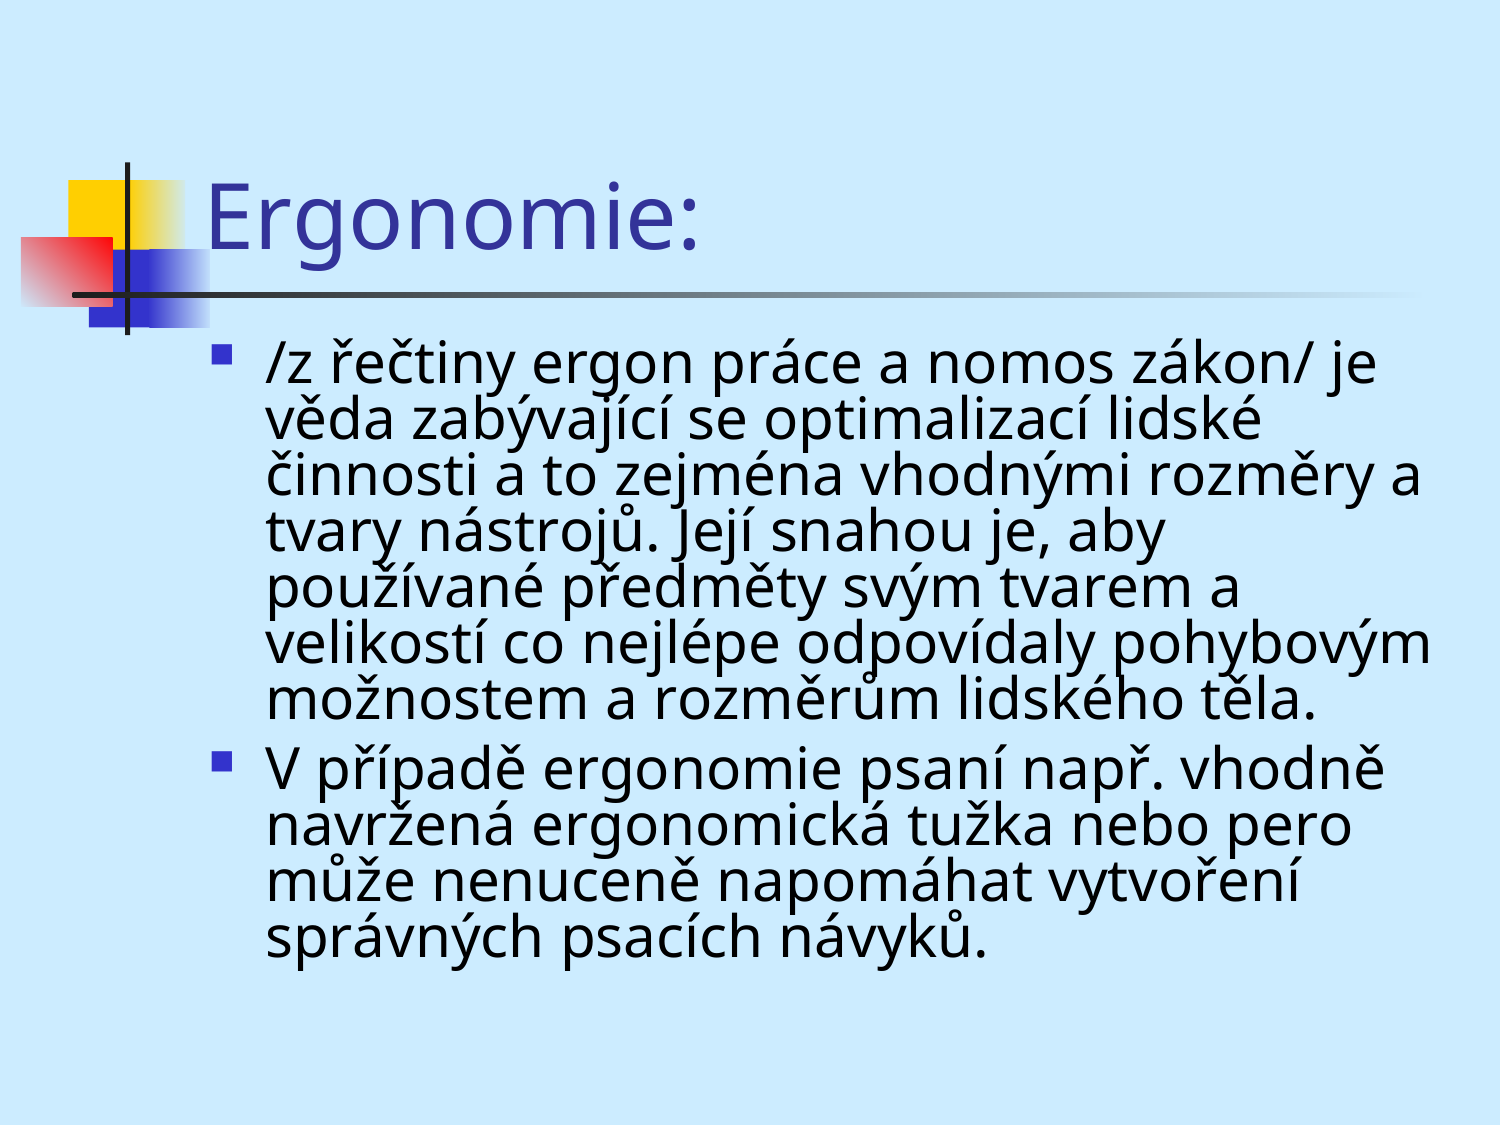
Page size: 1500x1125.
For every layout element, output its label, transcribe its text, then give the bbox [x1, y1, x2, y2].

list /z řečtiny ergon práce a nomos zákon/ je věda zabývající se optimalizací lidské činnosti a to zejména vhodnými rozměry a tvary nástrojů. Její snahou je, aby používané předměty svým tvarem a velikostí co nejlépe odpovídaly pohybovým možnostem a rozměrům lidského těla. V případě ergonomie psaní např. vhodně navržená ergonomická tužka nebo pero může nenuceně napomáhat vytvoření správných psacích návyků. [193, 331, 1469, 1007]
title Ergonomie: [188, 35, 1468, 276]
